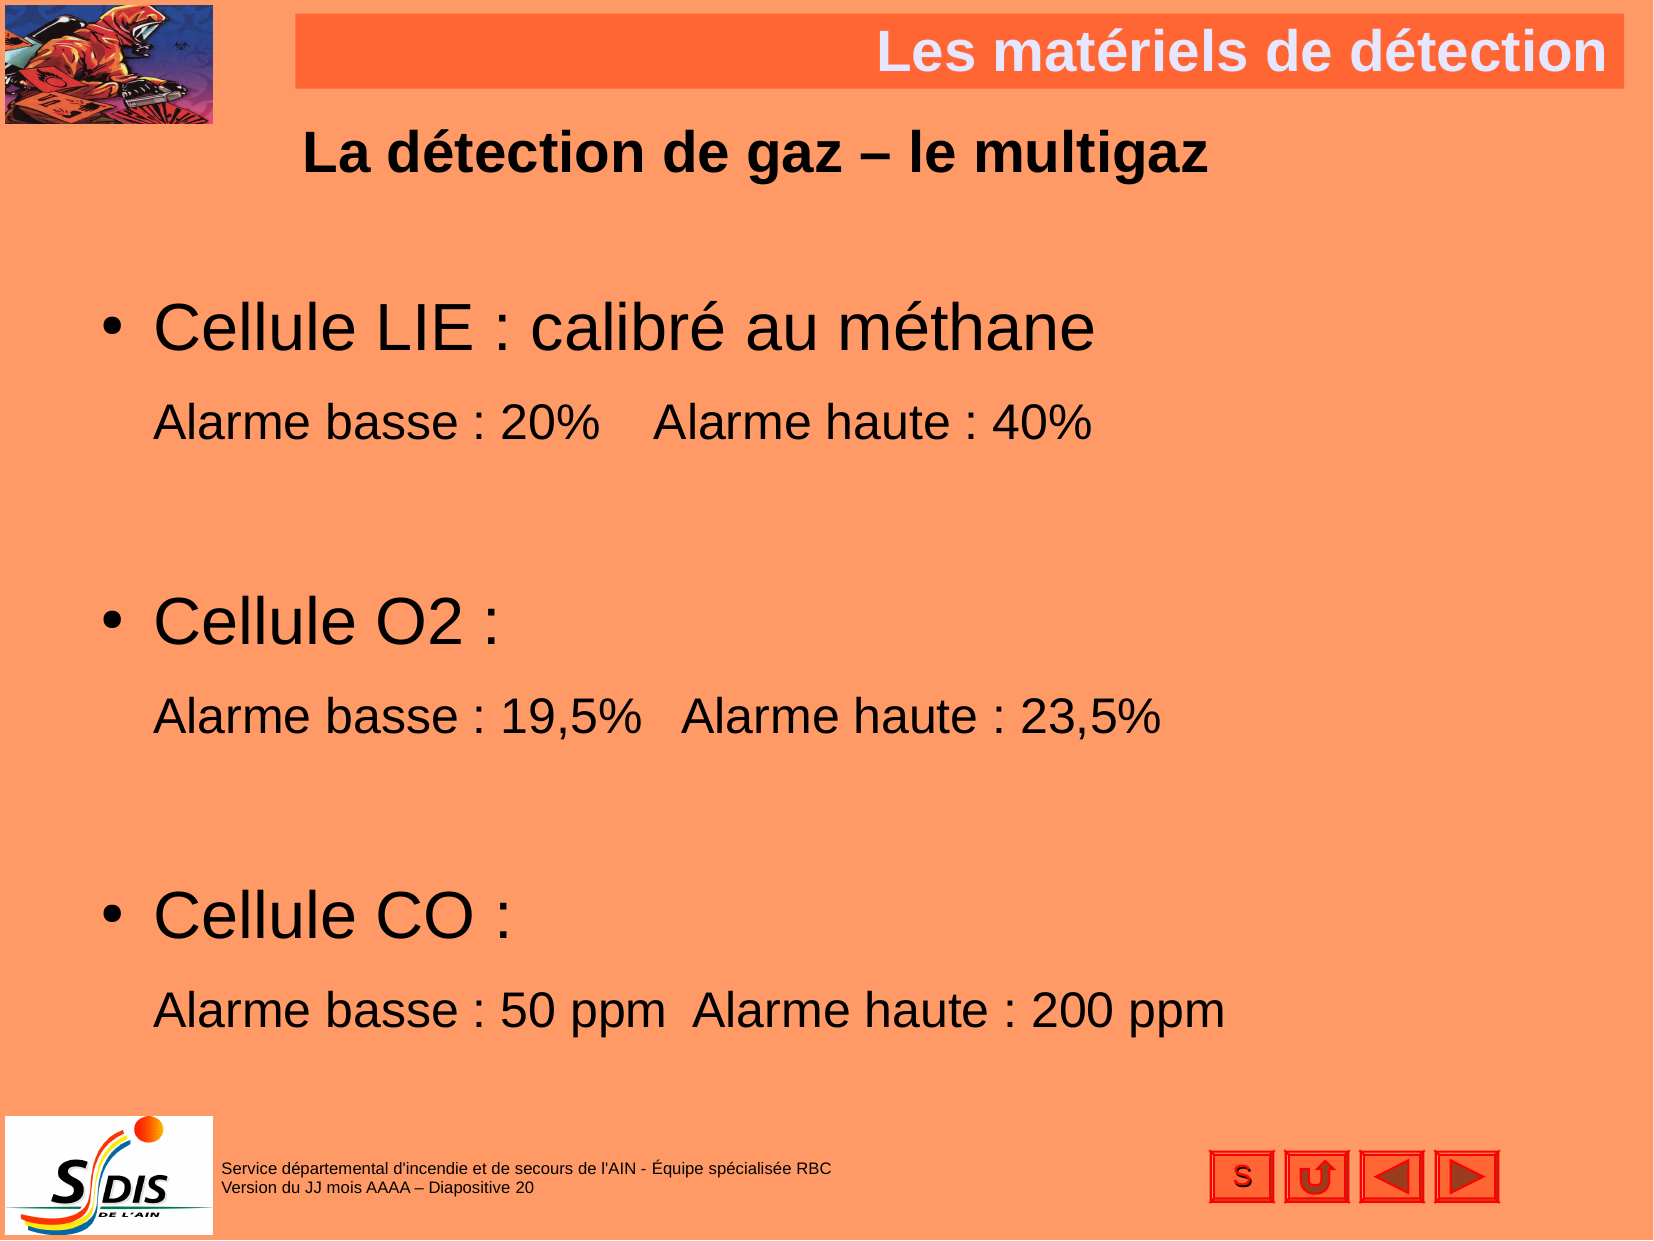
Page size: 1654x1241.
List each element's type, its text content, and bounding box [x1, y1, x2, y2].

picture [5, 5, 213, 124]
text_box Les matériels de détection [295, 13, 1625, 89]
picture [5, 1116, 213, 1235]
list Cellule LIE : calibré au méthane Alarme basse : 20% Alarme haute : 40% Cellule O2 : Alarme basse : 19,5% Alarme haute : 23,5% Cellule CO : Alarme basse : 50 ppm Alarme haute : 200 ppm [82, 290, 1571, 1094]
text_box La détection de gaz – le multigaz [287, 112, 1226, 193]
